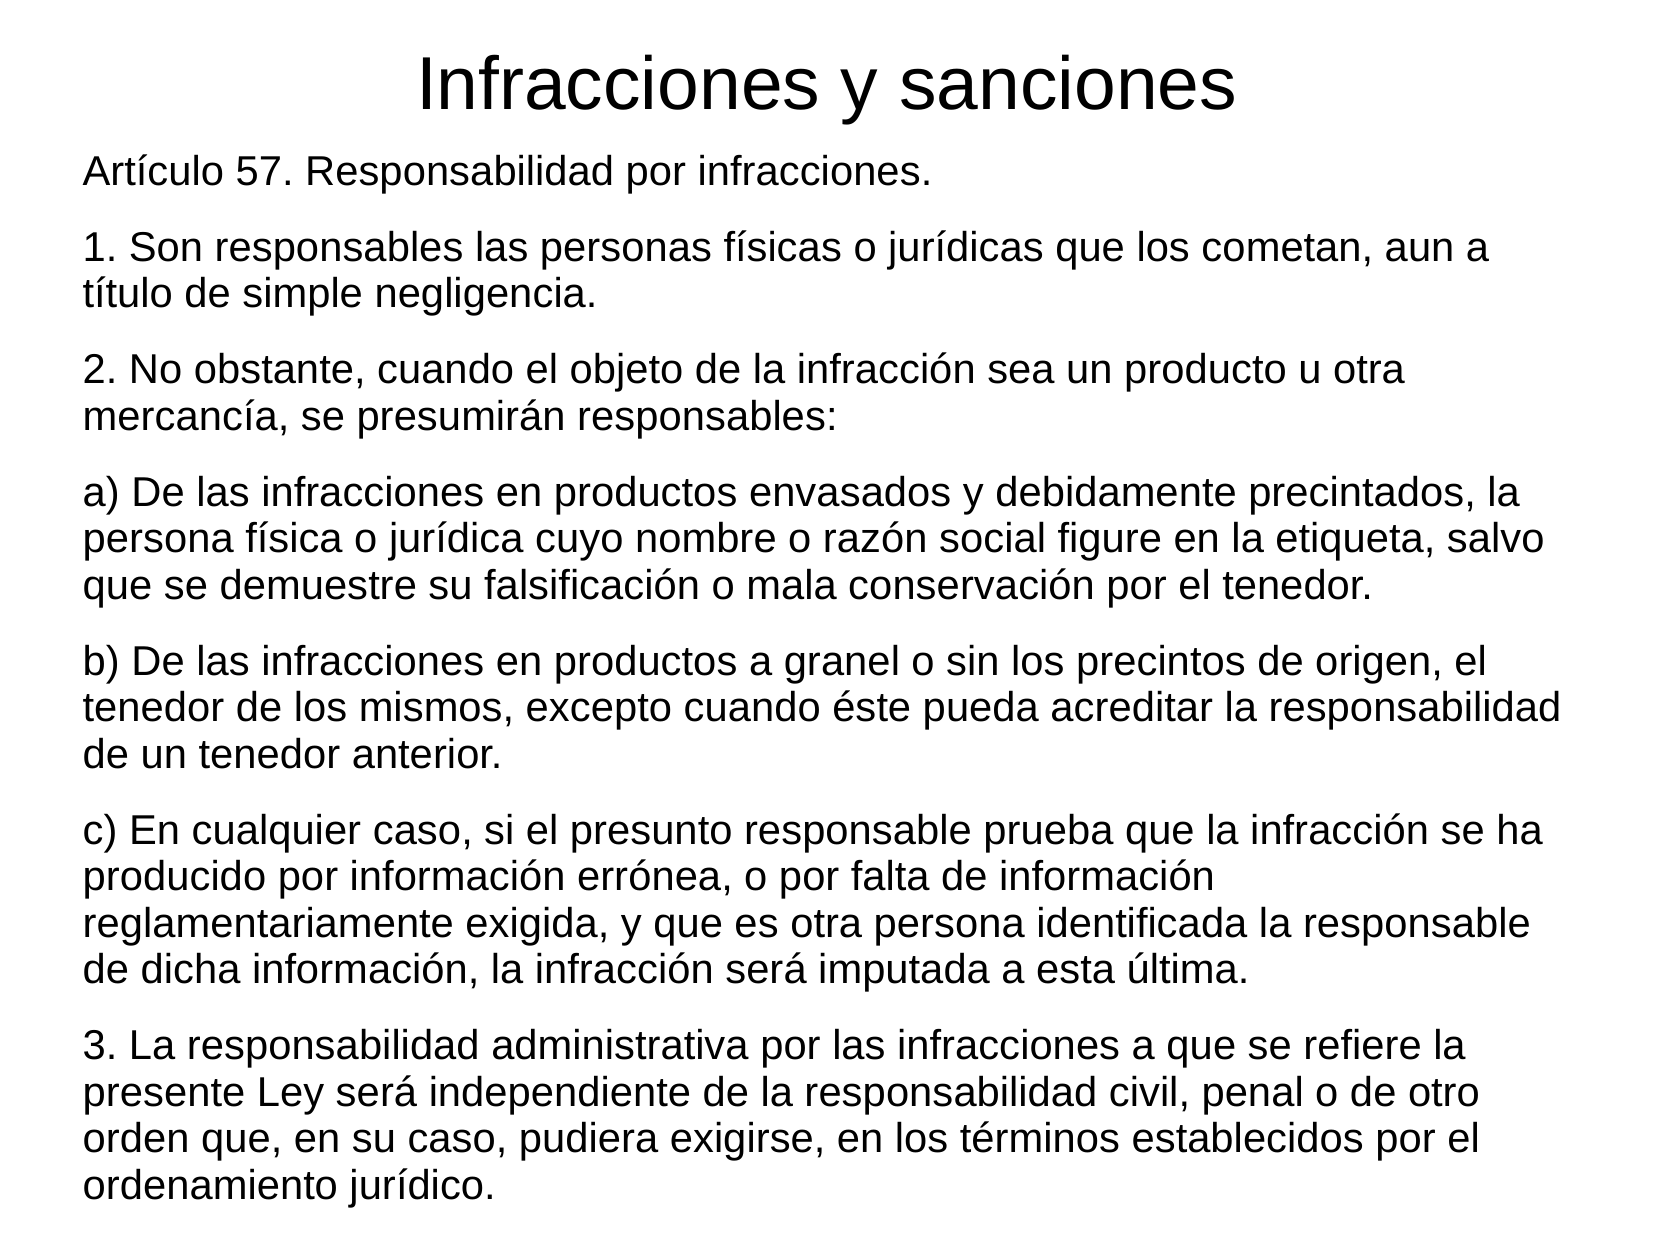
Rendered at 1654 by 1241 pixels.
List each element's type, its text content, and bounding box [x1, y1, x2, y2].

list Artículo 57. Responsabilidad por infracciones. 1. Son responsables las personas físicas o jurídicas que los cometan, aun a título de simple negligencia. 2. No obstante, cuando el objeto de la infracción sea un producto u otra mercancía, se presumirán responsables: a) De las infracciones en productos envasados y debidamente precintados, la persona física o jurídica cuyo nombre o razón social figure en la etiqueta, salvo que se demuestre su falsificación o mala conservación por el tenedor. b) De las infracciones en productos a granel o sin los precintos de origen, el tenedor de los mismos, excepto cuando éste pueda acreditar la responsabilidad de un tenedor anterior. c) En cualquier caso, si el presunto responsable prueba que la infracción se ha producido por información errónea, o por falta de información reglamentariamente exigida, y que es otra persona identificada la responsable de dicha información, la infracción será imputada a esta última. 3. La responsabilidad administrativa por las infracciones a que se refiere la presente Ley será independiente de la responsabilidad civil, penal o de otro orden que, en su caso, pudiera exigirse, en los términos establecidos por el ordenamiento jurídico. [82, 147, 1571, 1241]
title Infracciones y sanciones [82, 41, 1571, 126]
